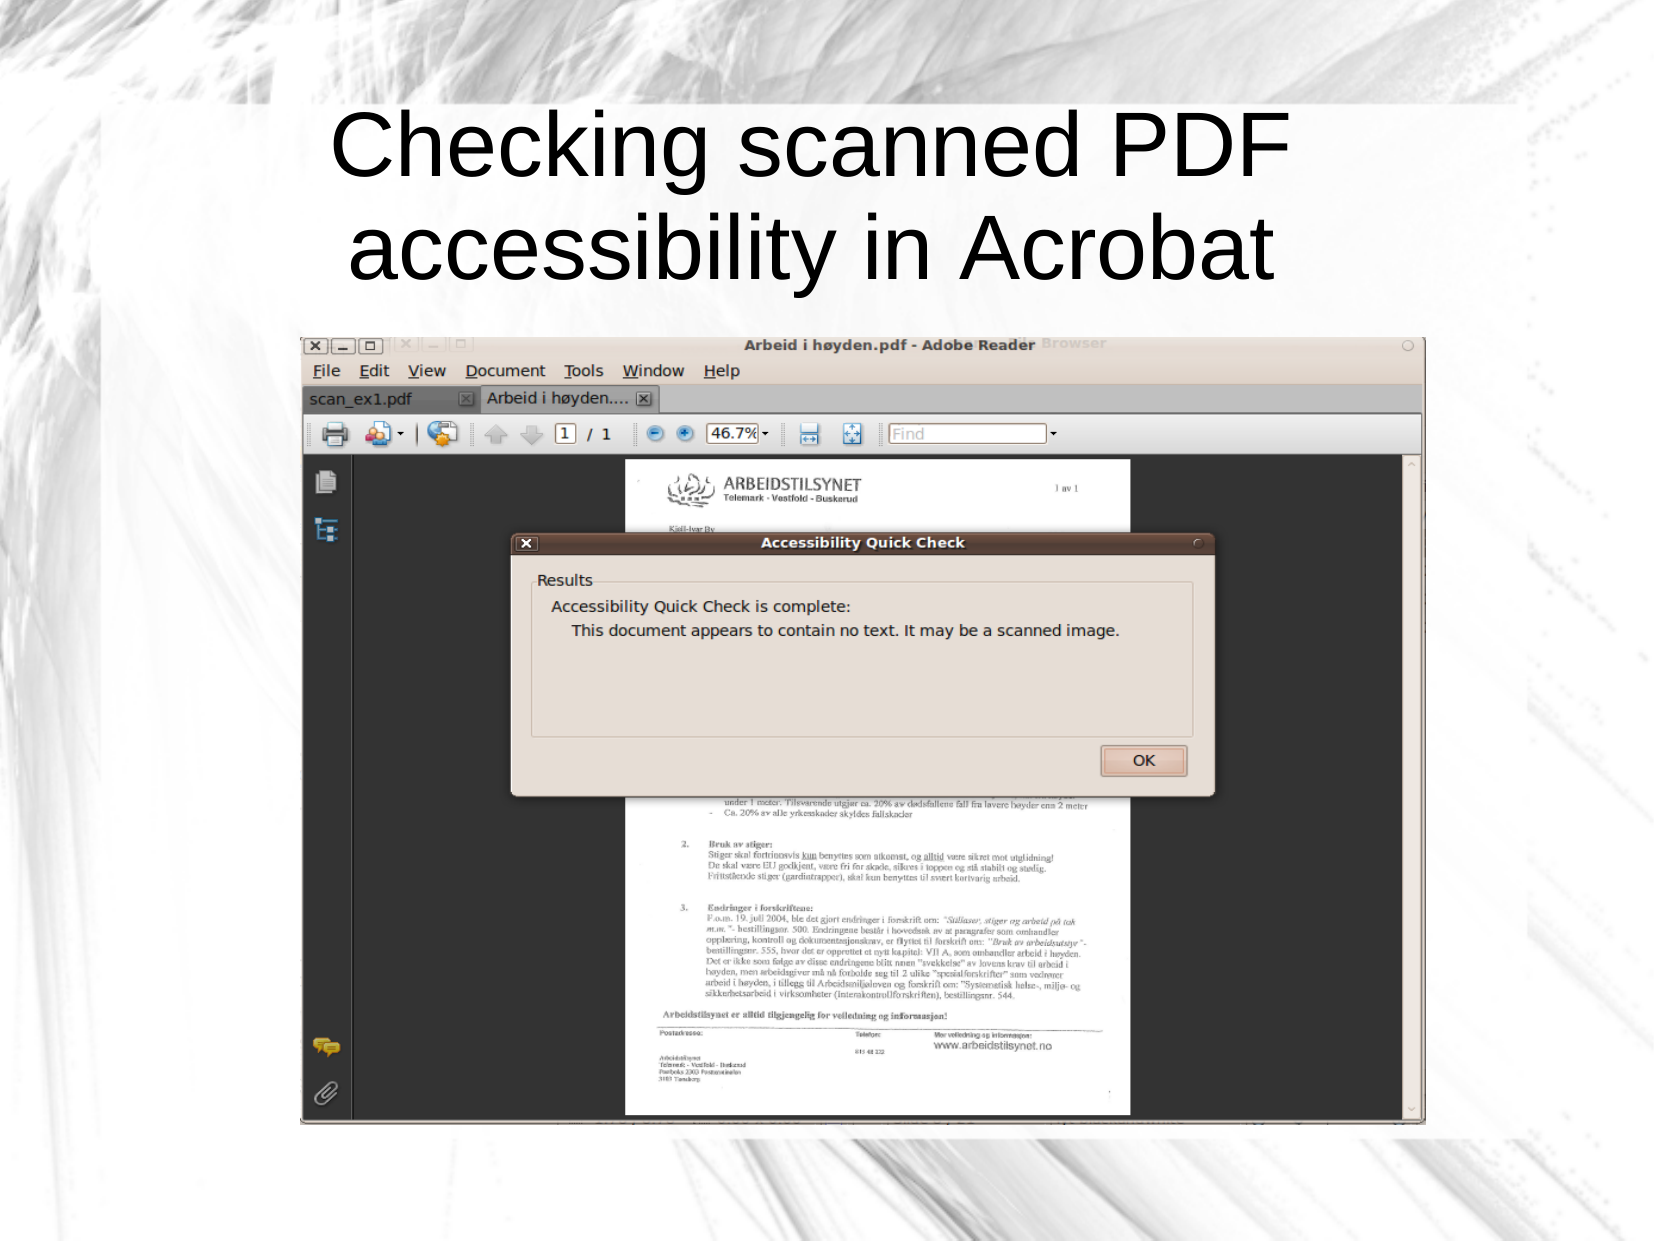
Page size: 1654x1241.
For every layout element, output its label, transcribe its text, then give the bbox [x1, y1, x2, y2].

picture [0, 0, 1654, 1241]
title Checking scanned PDF accessibility in Acrobat [118, 93, 1506, 299]
